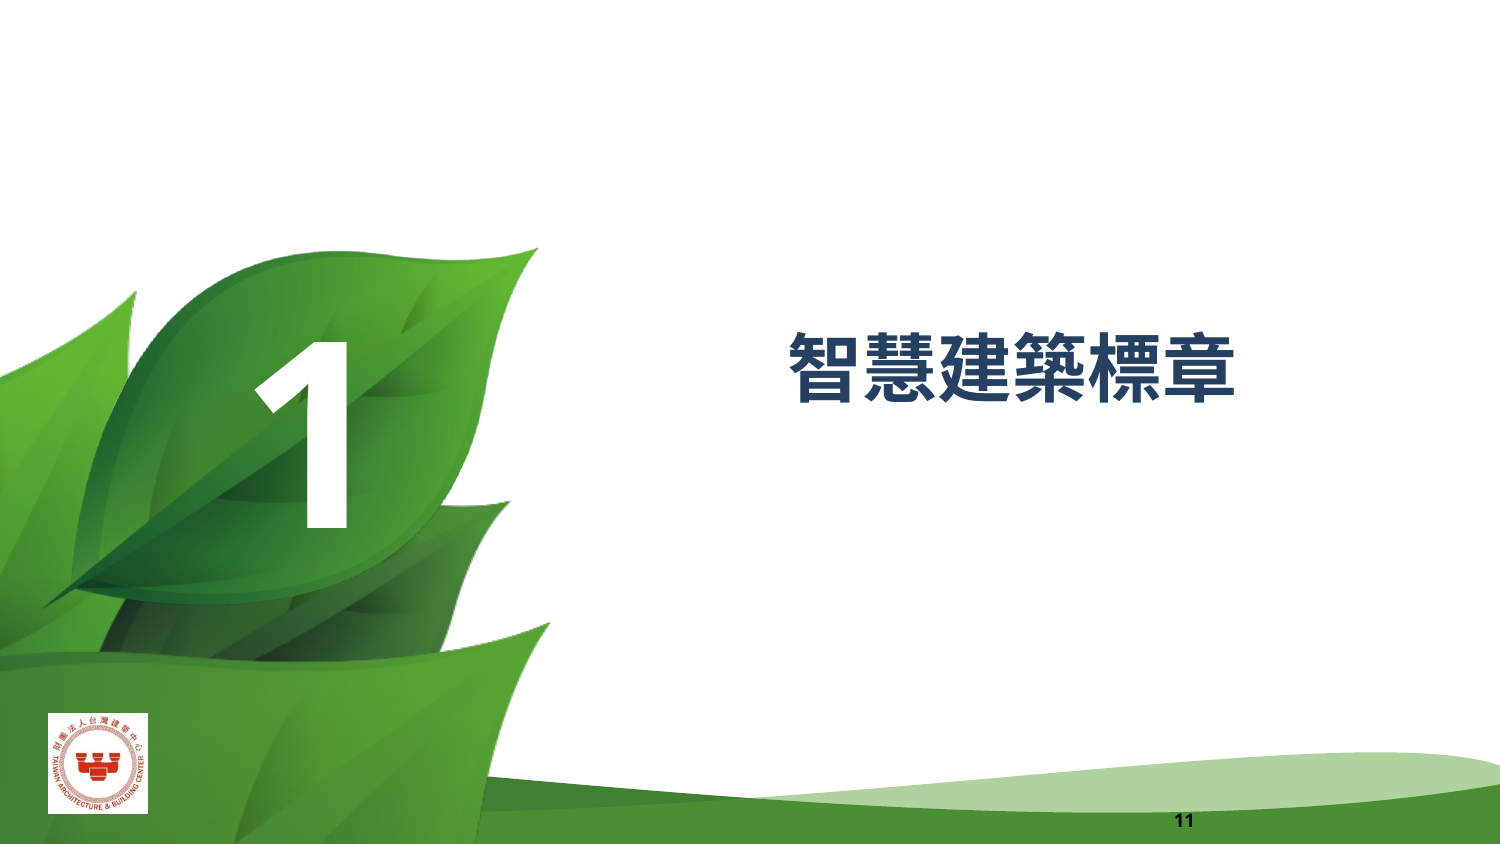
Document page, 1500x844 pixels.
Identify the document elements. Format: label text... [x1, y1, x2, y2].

text_box 智慧建築標章 [568, 315, 1457, 418]
text_box 1 [224, 260, 355, 592]
text_box 11 [1162, 798, 1500, 844]
picture [0, 98, 595, 844]
text_box [595, 752, 1500, 844]
